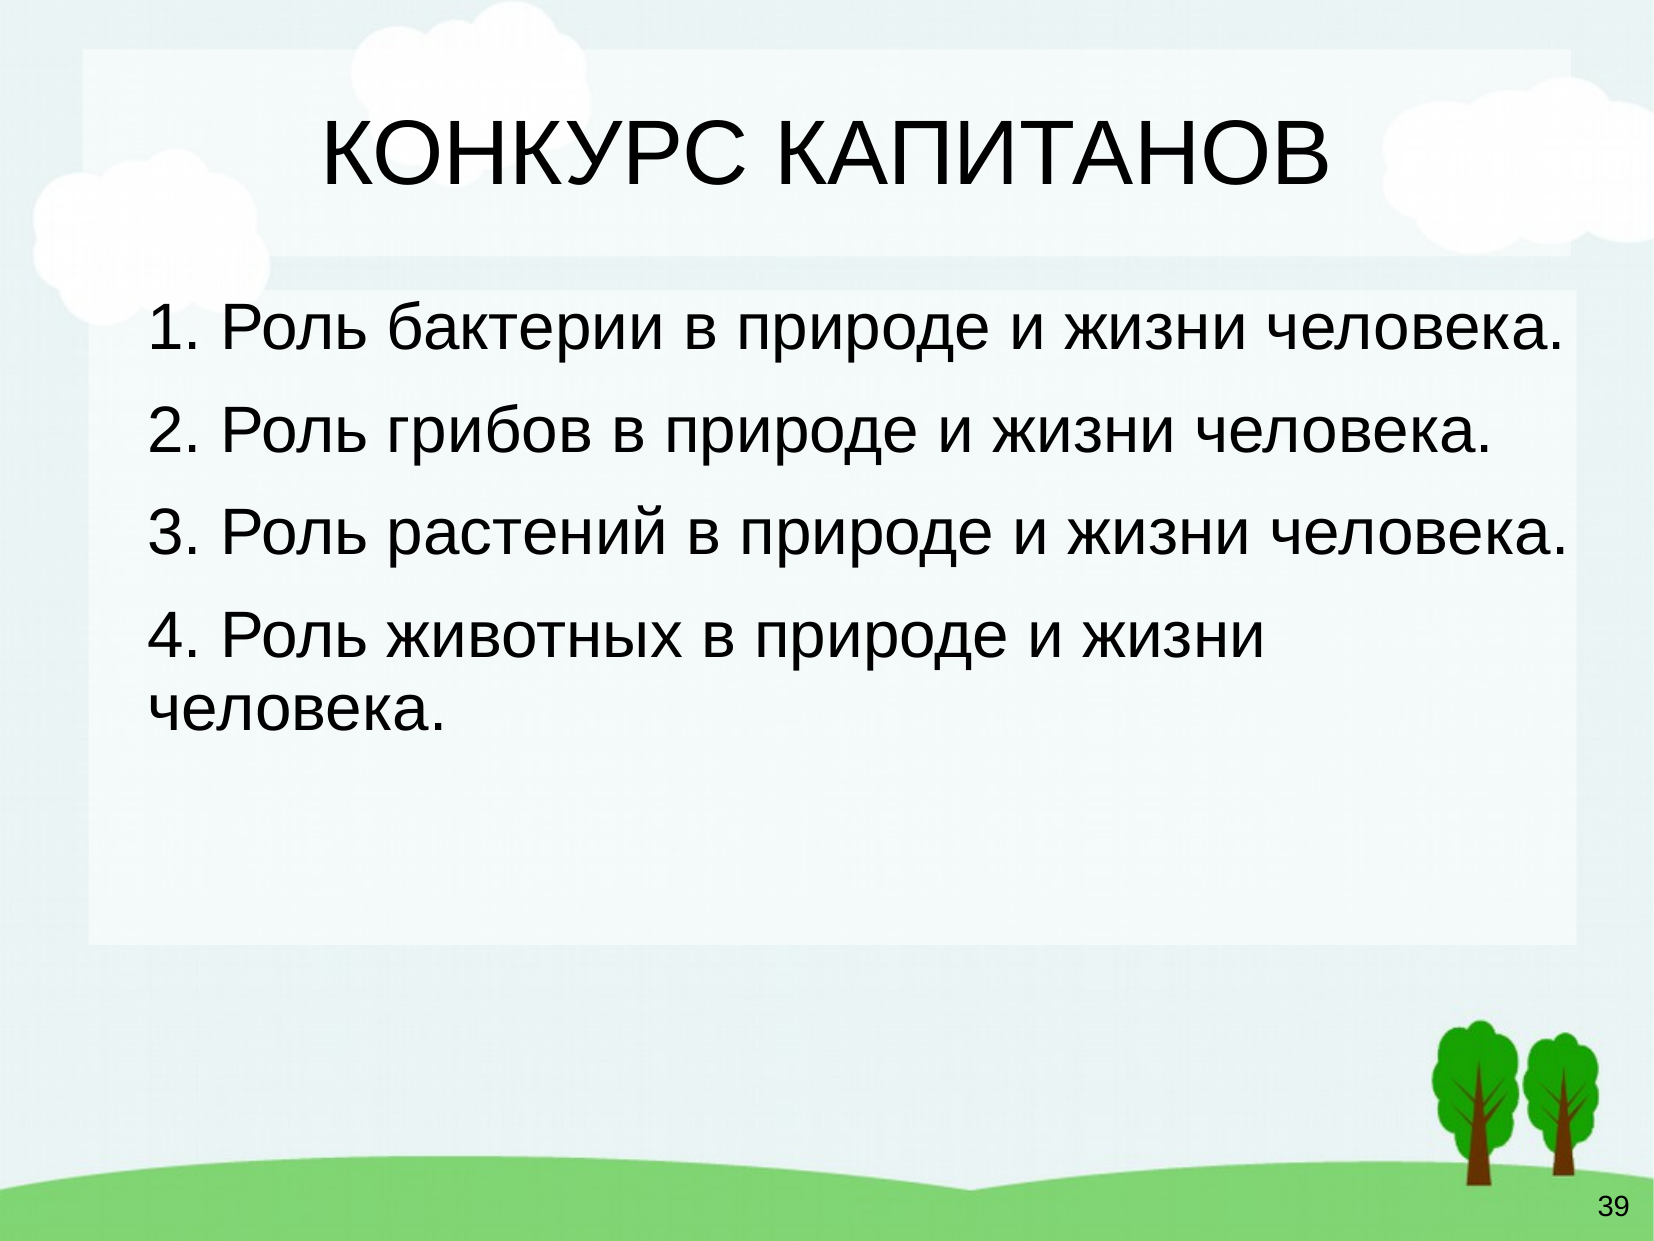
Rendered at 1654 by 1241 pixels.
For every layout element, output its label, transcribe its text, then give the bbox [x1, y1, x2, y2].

list 1. Роль бактерии в природе и жизни человека. 2. Роль грибов в природе и жизни человека. 3. Роль растений в природе и жизни человека. 4. Роль животных в природе и жизни человека. [88, 290, 1577, 945]
picture [0, 0, 1654, 1241]
title КОНКУРС КАПИТАНОВ [82, 49, 1571, 257]
